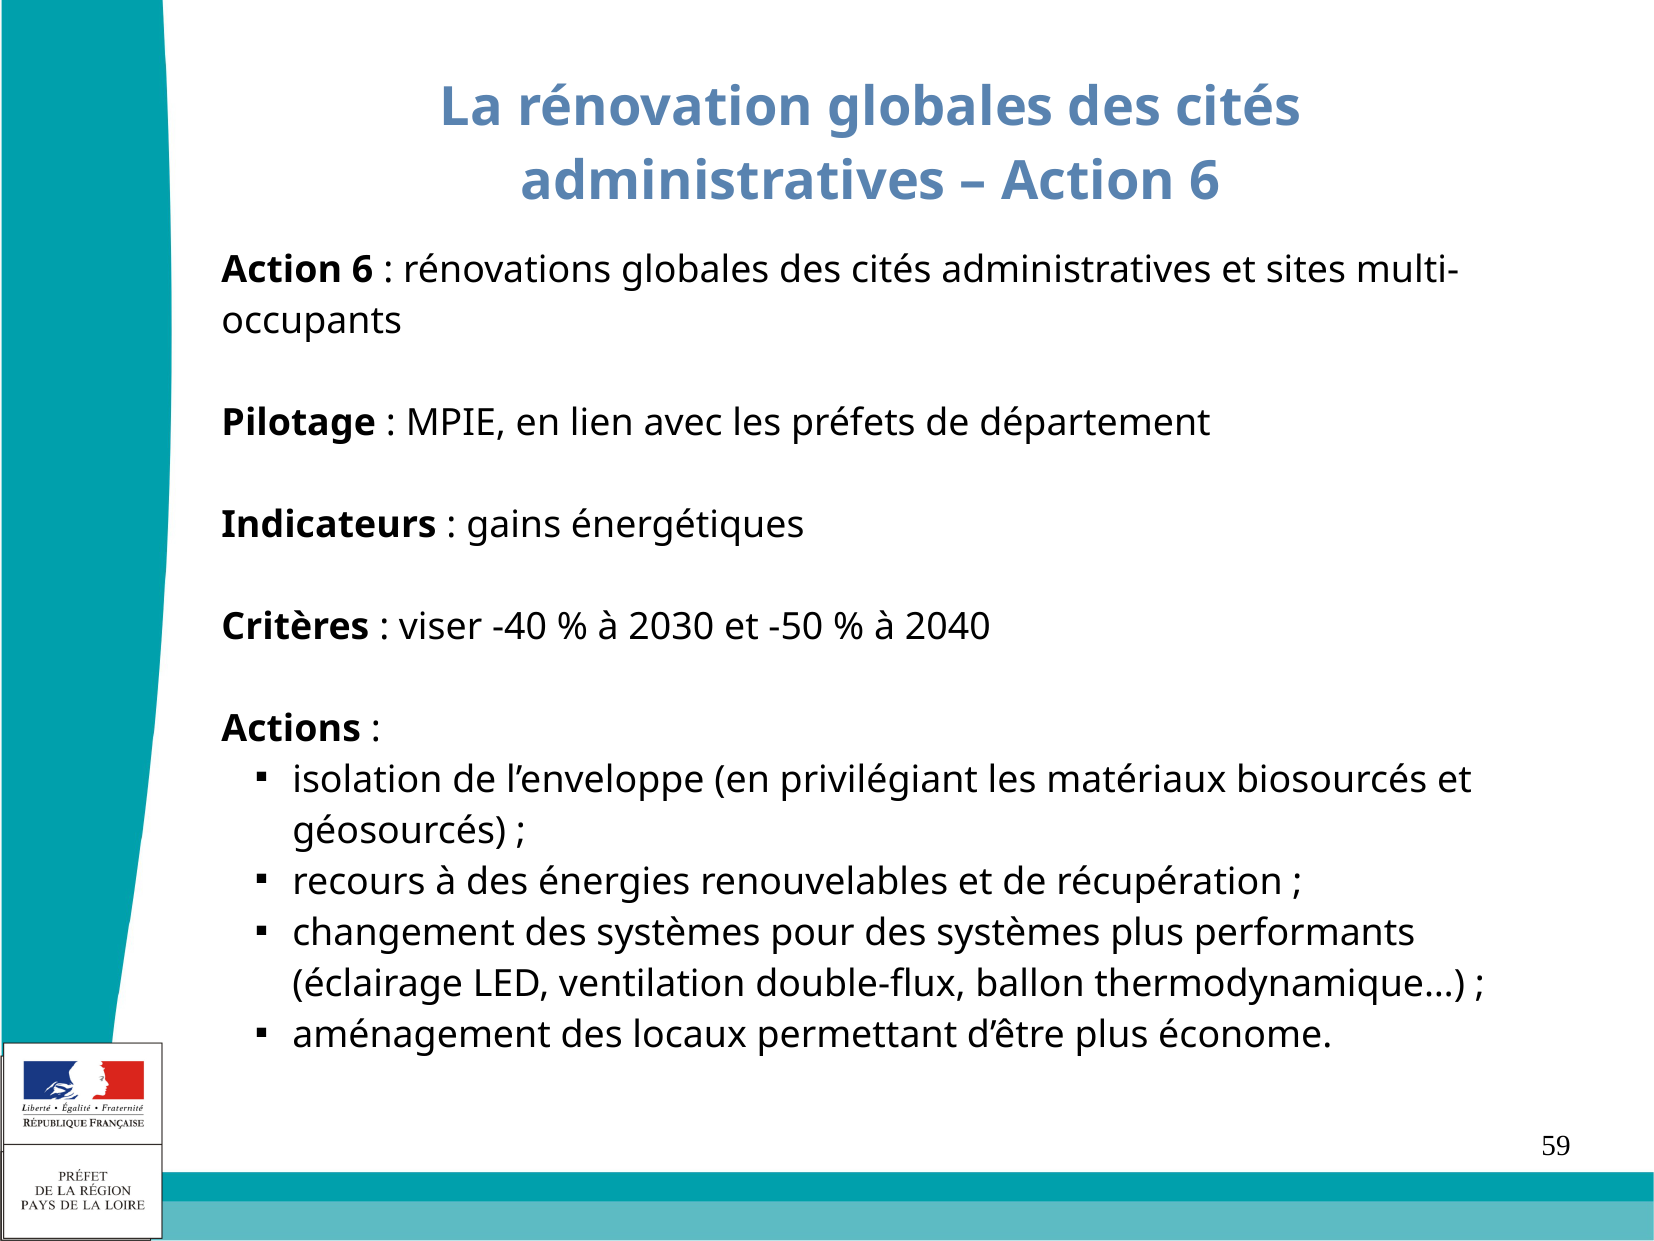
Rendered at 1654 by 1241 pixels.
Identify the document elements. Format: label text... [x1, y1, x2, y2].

picture [0, 0, 1654, 1241]
text_box Action 6 : rénovations globales des cités administratives et sites multi-occupants Pilotage : MPIE, en lien avec les préfets de département Indicateurs : gains énergétiques Critères : viser -40 % à 2030 et -50 % à 2040 Actions : isolation de l’enveloppe (en privilégiant les matériaux biosourcés et géosourcés) ; recours à des énergies renouvelables et de récupération ; changement des systèmes pour des systèmes plus performants (éclairage LED, ventilation double-flux, ballon thermodynamique…) ; aménagement des locaux permettant d’être plus économe. [206, 234, 1595, 850]
text_box La rénovation globales des cités administratives – Action 6 [206, 59, 1536, 184]
